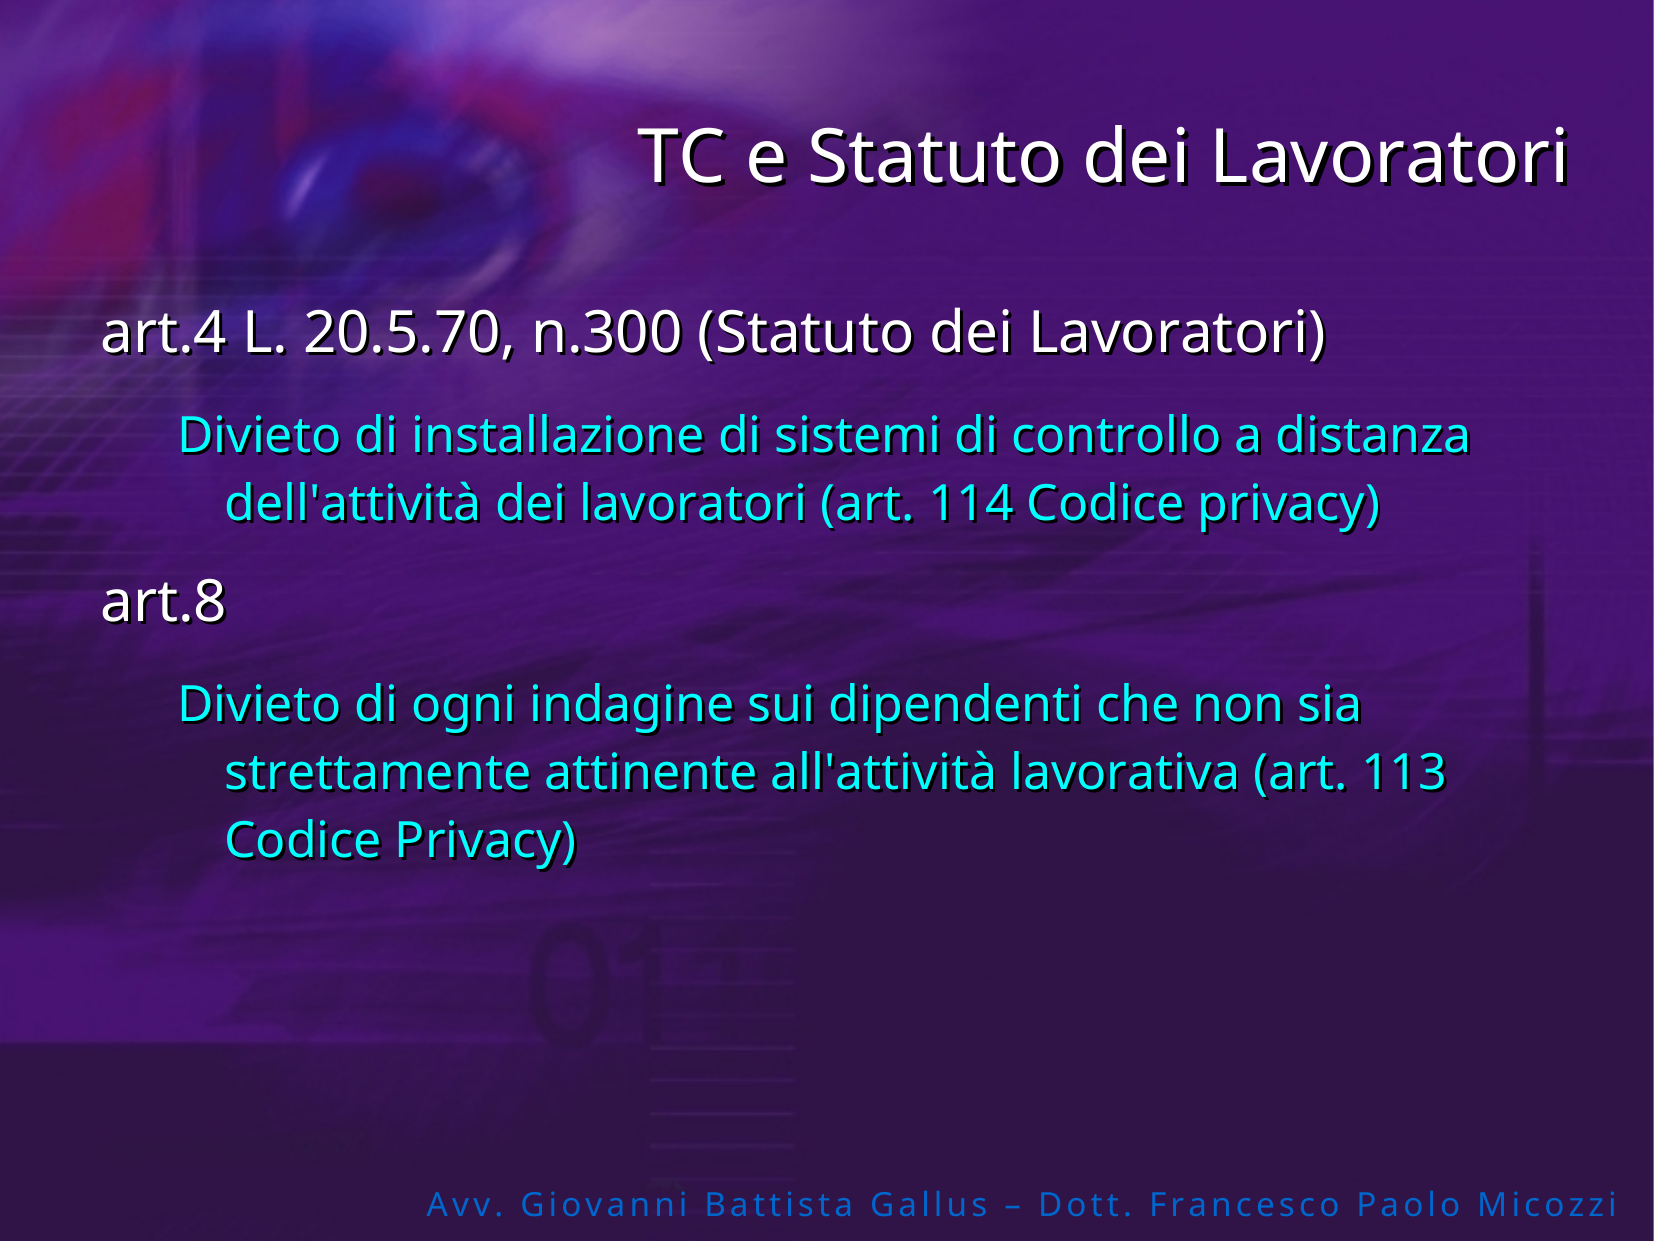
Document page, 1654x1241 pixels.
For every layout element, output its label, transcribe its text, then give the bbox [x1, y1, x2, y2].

picture [0, 0, 1654, 1241]
title TC e Statuto dei Lavoratori [82, 49, 1571, 257]
list art.4 L. 20.5.70, n.300 (Statuto dei Lavoratori) Divieto di installazione di sistemi di controllo a distanza dell'attività dei lavoratori (art. 114 Codice privacy) art.8 Divieto di ogni indagine sui dipendenti che non sia strettamente attinente all'attività lavorativa (art. 113 Codice Privacy) [82, 290, 1571, 1109]
